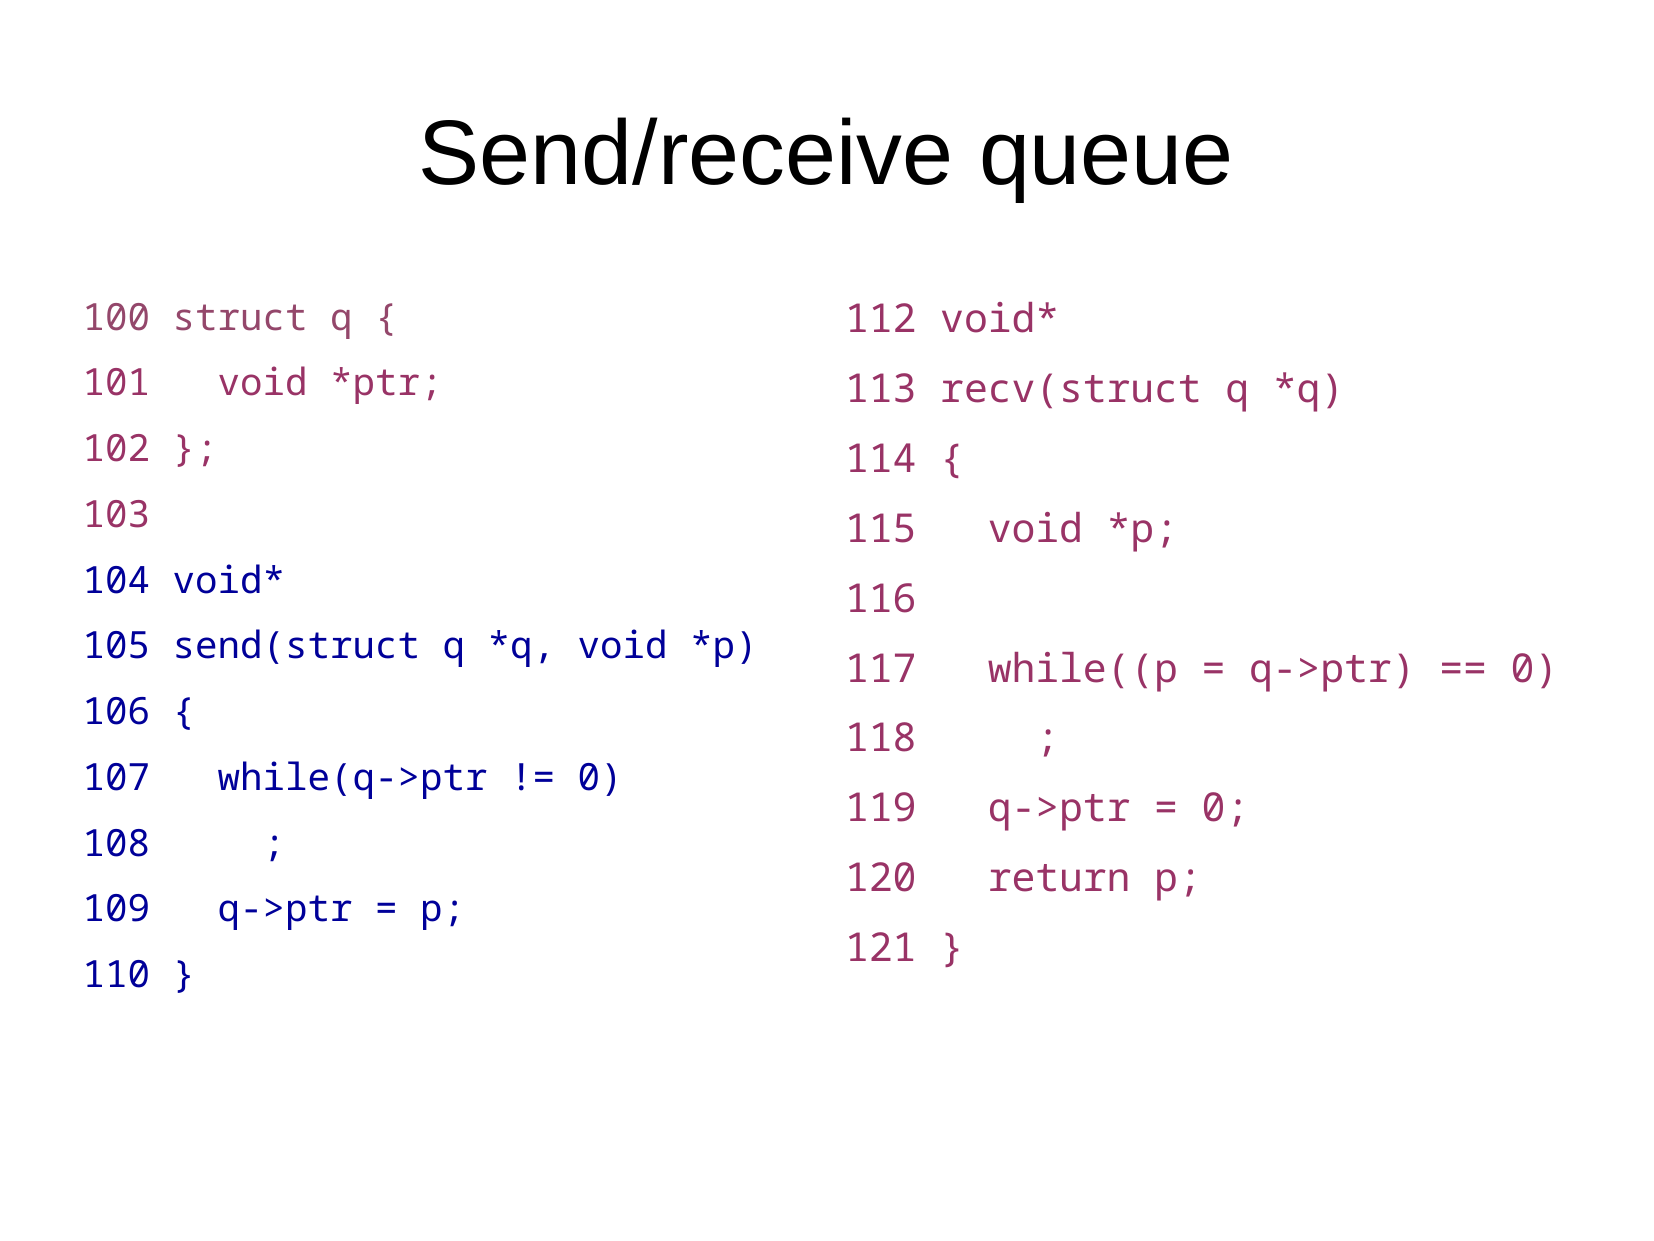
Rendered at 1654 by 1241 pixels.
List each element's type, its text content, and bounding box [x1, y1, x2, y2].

list 112 void* 113 recv(struct q *q) 114 { 115 void *p; 116 117 while((p = q->ptr) == 0) 118 ; 119 q->ptr = 0; 120 return p; 121 } [845, 290, 1572, 1010]
title Send/receive queue [82, 49, 1571, 257]
list 100 struct q { 101 void *ptr; 102 }; 103 104 void* 105 send(struct q *q, void *p) 106 { 107 while(q->ptr != 0) 108 ; 109 q->ptr = p; 110 } [82, 290, 809, 1010]
